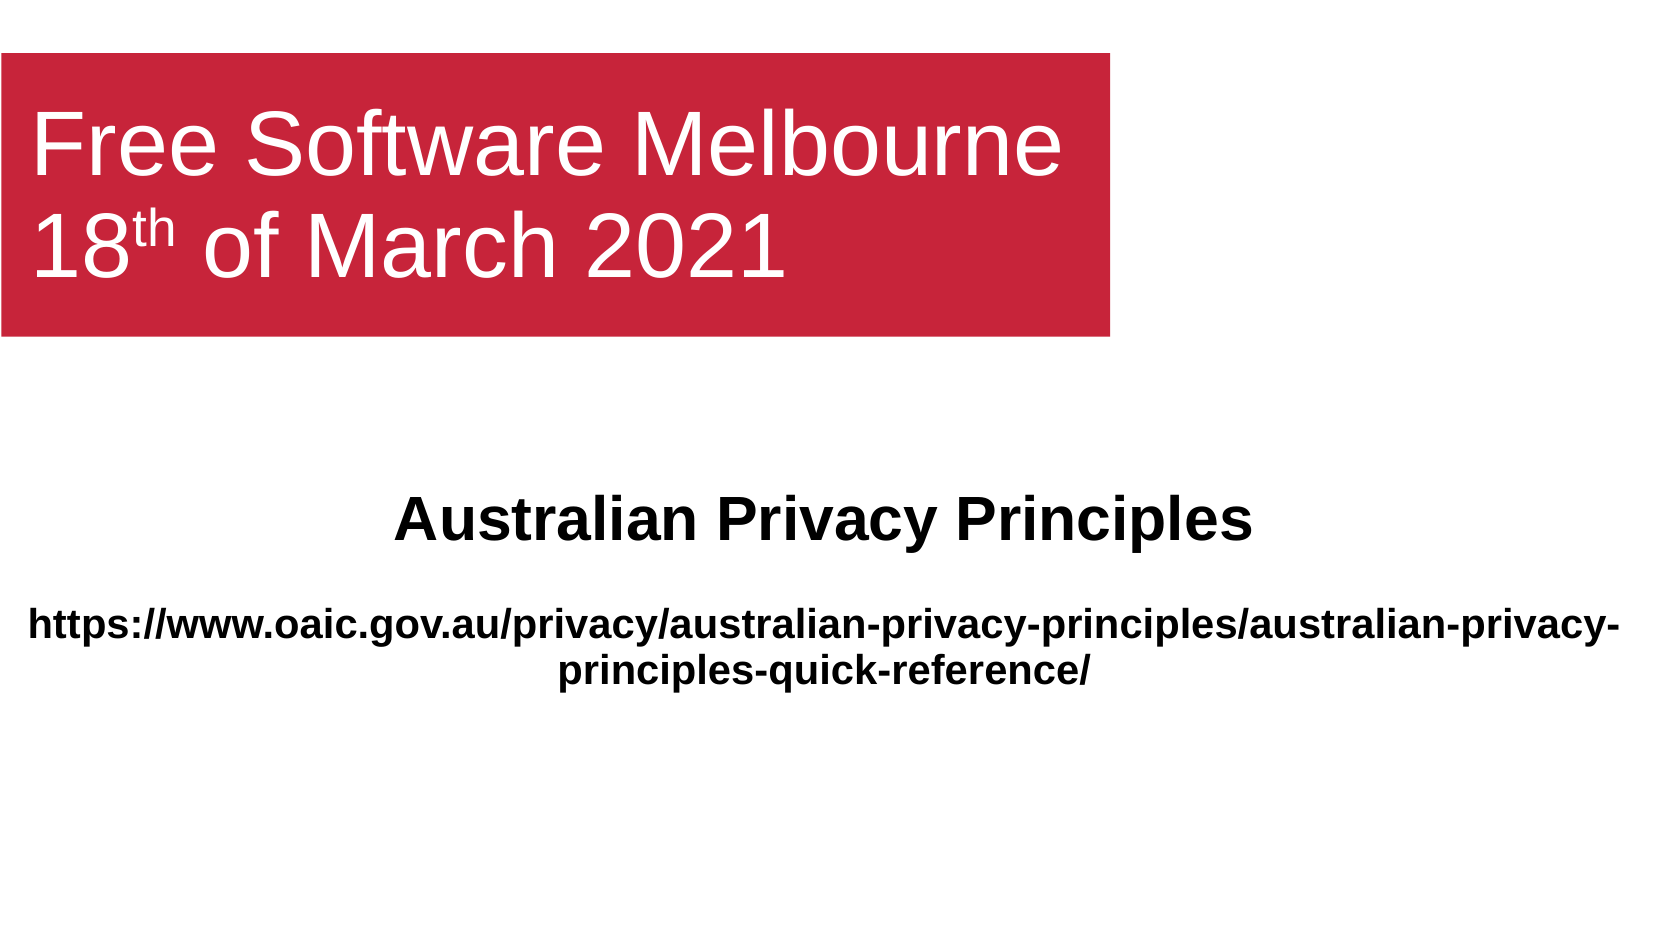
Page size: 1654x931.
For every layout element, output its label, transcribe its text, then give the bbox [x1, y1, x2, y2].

title Free Software Melbourne 18th of March 2021 [1, 53, 1111, 337]
subtitle Australian Privacy Principles https://www.oaic.gov.au/privacy/australian-privacy-principles/australian-privacy-principles-quick-reference/ [18, 484, 1630, 895]
